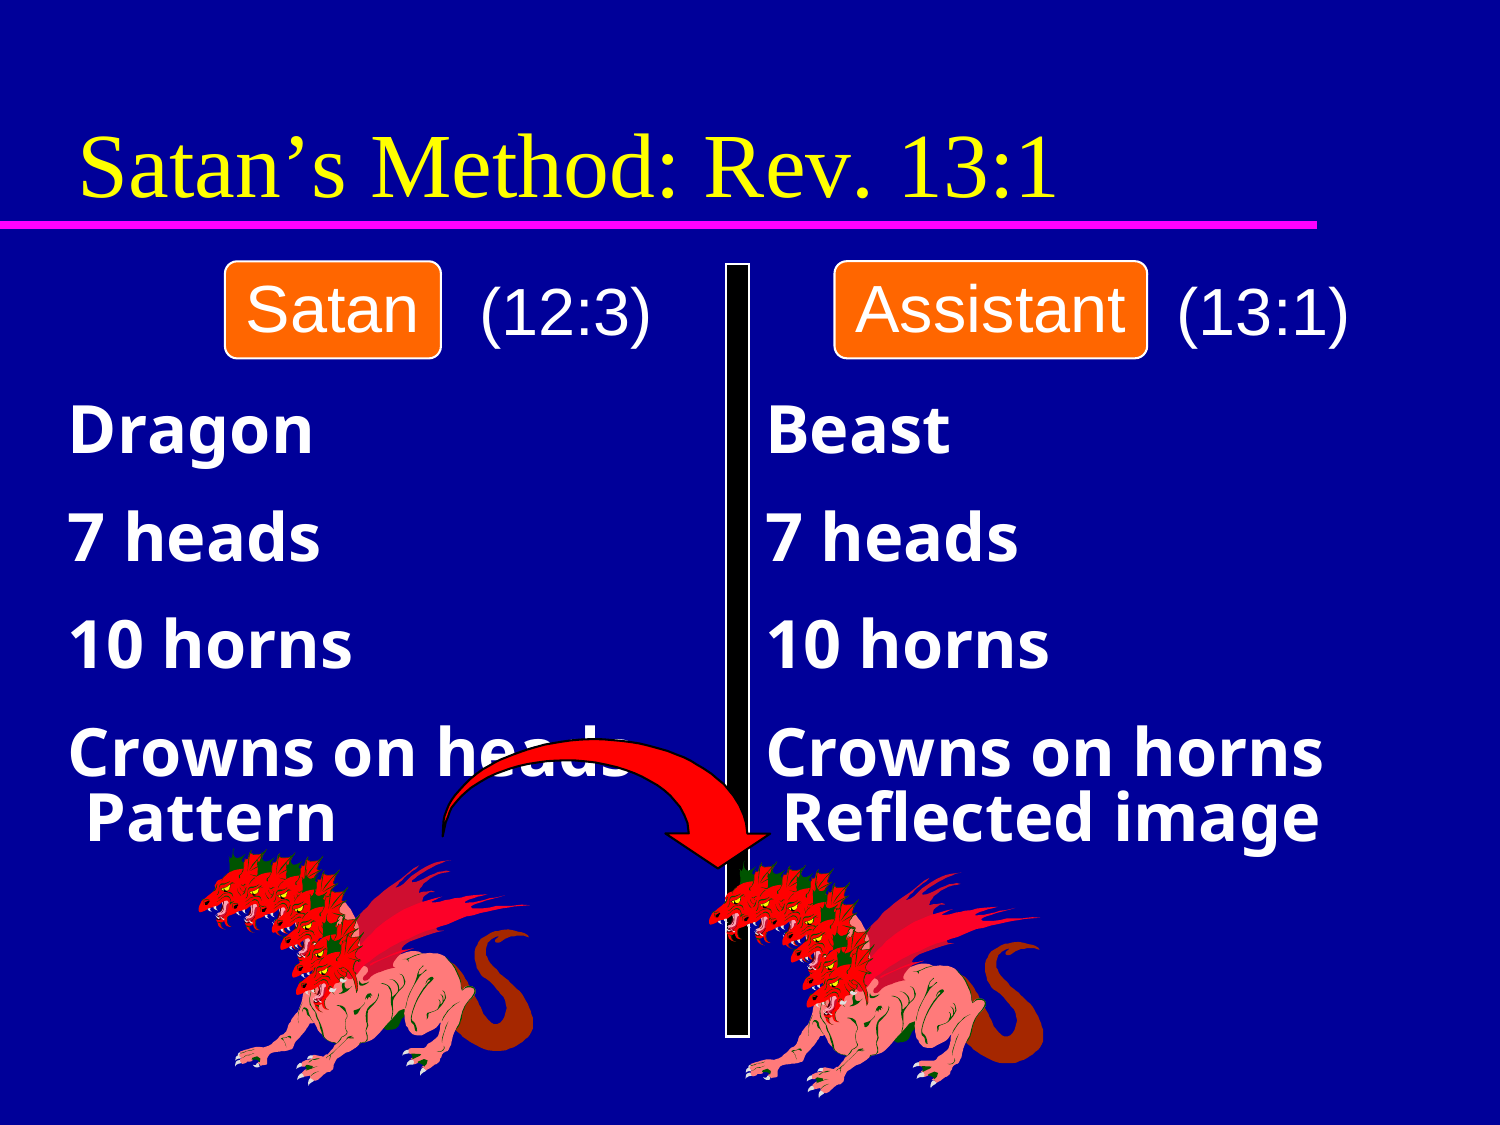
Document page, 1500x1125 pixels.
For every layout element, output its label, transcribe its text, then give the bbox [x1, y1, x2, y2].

text_box Reflected image [749, 762, 1450, 869]
text_box [198, 869, 533, 1086]
text_box [435, 860, 452, 866]
list Beast 7 heads 10 horns Crowns on horns [749, 374, 1474, 925]
text_box Pattern [52, 762, 435, 869]
text_box [442, 263, 1044, 1099]
title Satan’s Method: Rev. 13:1 [62, 43, 1338, 225]
text_box (12:3) [464, 267, 715, 358]
text_box Satan [224, 261, 441, 359]
text_box Assistant [834, 261, 1148, 359]
text_box (13:1) [1161, 267, 1386, 358]
list Dragon 7 heads 10 horns Crowns on heads [52, 375, 726, 763]
